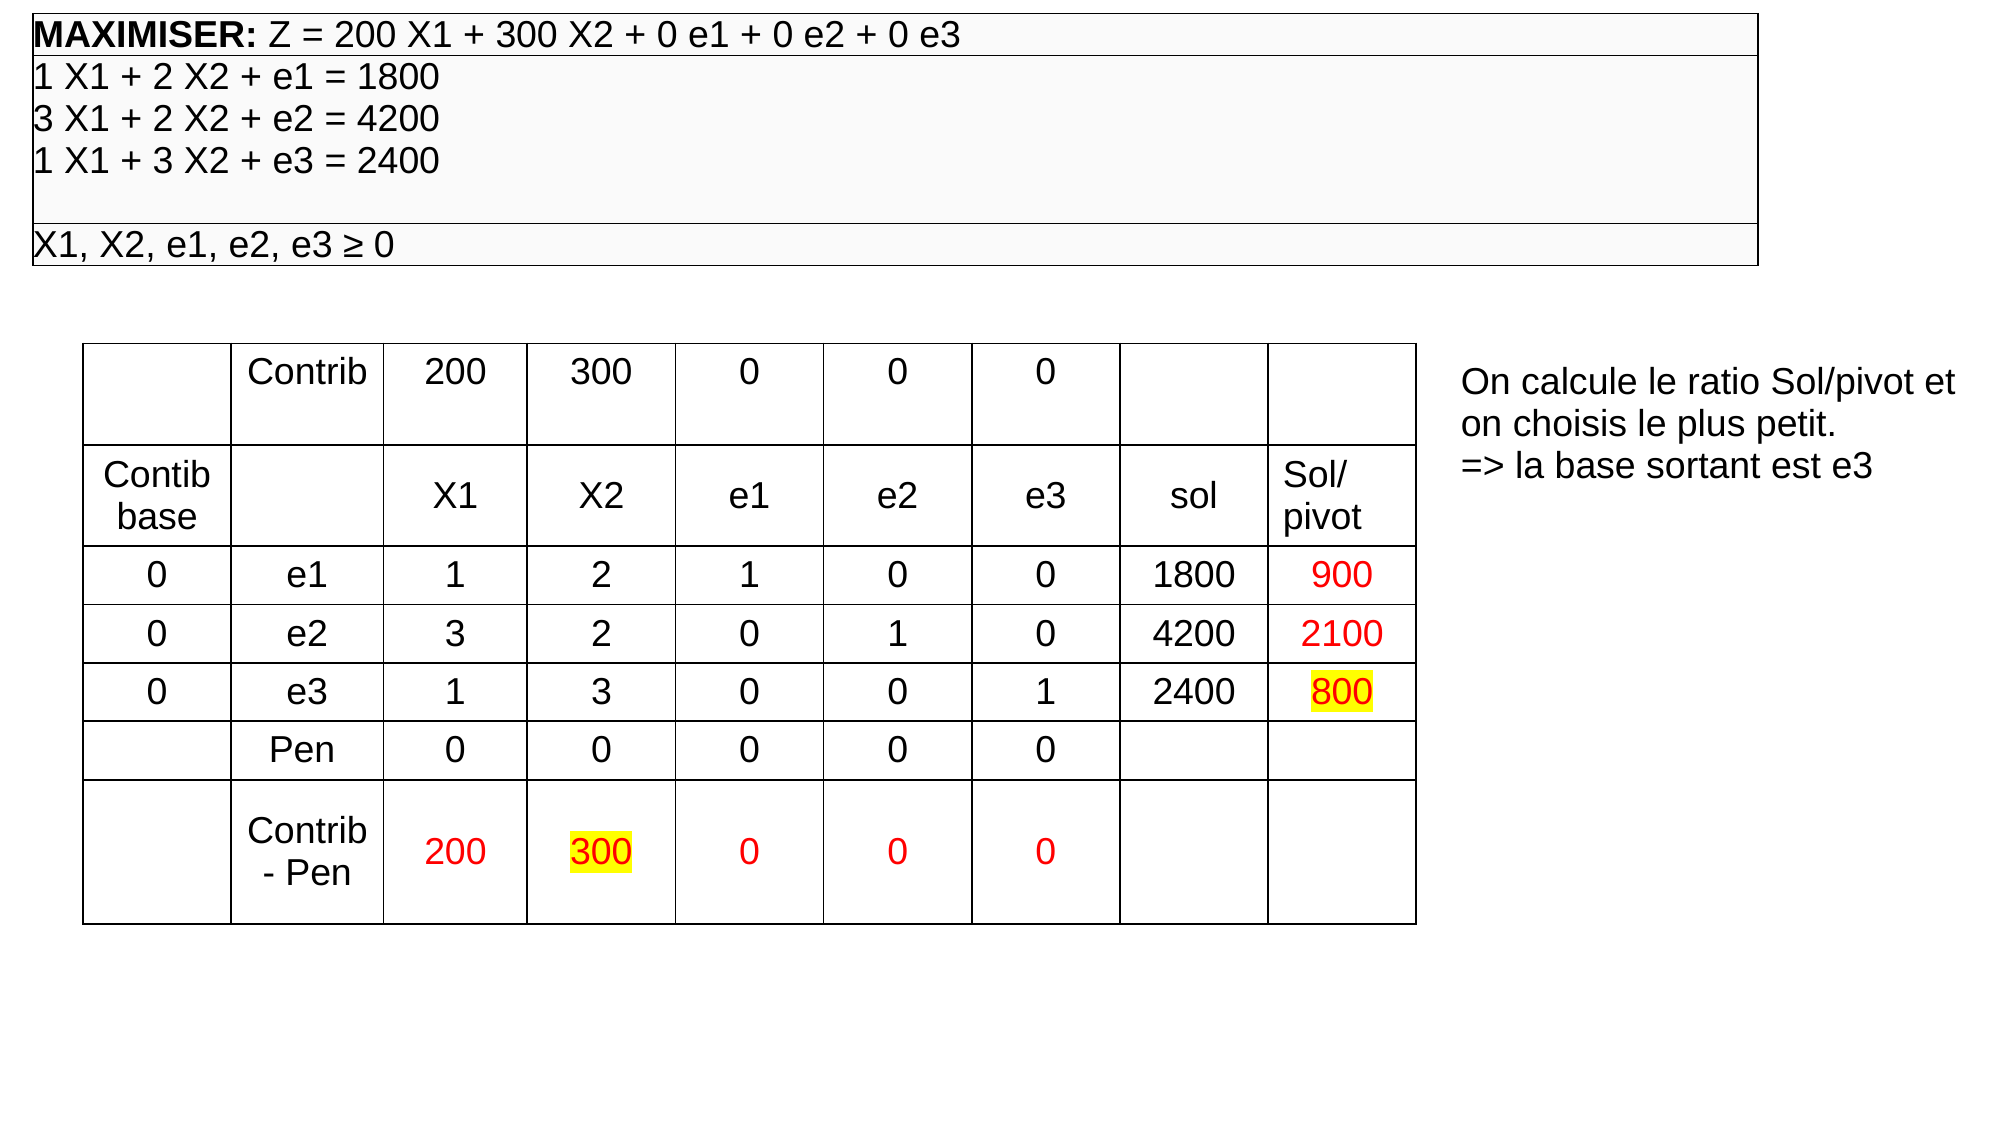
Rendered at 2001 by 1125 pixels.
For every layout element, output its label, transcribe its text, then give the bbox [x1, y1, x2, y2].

table_cell 1 [824, 605, 971, 662]
table_cell e1 [676, 446, 823, 545]
table_cell 200 [384, 781, 526, 923]
table_cell 0 [824, 722, 971, 779]
table_header 0 [973, 344, 1119, 444]
table_cell Contrib - Pen [232, 781, 383, 923]
table_header 0 [824, 344, 971, 444]
table_cell Sol/pivot [1269, 446, 1415, 545]
table_cell 900 [1269, 547, 1415, 604]
table_cell e3 [973, 446, 1119, 545]
table_cell X1 [384, 446, 526, 545]
table_cell Contib base [84, 446, 230, 545]
table_header [84, 344, 230, 444]
table_cell 0 [676, 605, 823, 662]
table_header Contrib [232, 344, 383, 444]
table_header 0 [676, 344, 823, 444]
table_cell 2100 [1269, 605, 1415, 662]
table_cell 0 [824, 664, 971, 720]
table_cell 3 [384, 605, 526, 662]
table_cell sol [1121, 446, 1267, 545]
table_header [1121, 344, 1267, 444]
table_cell 4200 [1121, 605, 1267, 662]
table_cell X2 [528, 446, 675, 545]
table_cell 0 [676, 664, 823, 720]
table_cell Pen [232, 722, 383, 779]
text_box On calcule le ratio Sol/pivot et on choisis le plus petit. => la base sortant est e3 [1446, 352, 1988, 901]
table_header 300 [528, 344, 675, 444]
table_cell 0 [973, 722, 1119, 779]
table_header [1269, 344, 1415, 444]
table_cell 0 [973, 547, 1119, 604]
table_cell 0 [676, 781, 823, 923]
table_cell X1, X2, e1, e2, e3 ≥ 0 [34, 224, 1757, 265]
table_cell [84, 722, 230, 779]
table_cell e2 [824, 446, 971, 545]
table_cell 2 [528, 605, 675, 662]
table_header MAXIMISER: Z = 200 X1 + 300 X2 + 0 e1 + 0 e2 + 0 e3 [34, 14, 1757, 55]
table_cell [1121, 781, 1267, 923]
table_cell e2 [232, 605, 383, 662]
table_cell 0 [824, 547, 971, 604]
table_cell 0 [384, 722, 526, 779]
table_cell 0 [973, 605, 1119, 662]
table_cell 2400 [1121, 664, 1267, 720]
table_cell 0 [84, 547, 230, 604]
table_cell e3 [232, 664, 383, 720]
table_cell [232, 446, 383, 545]
table_cell 0 [528, 722, 675, 779]
table_cell [1269, 781, 1415, 923]
table_cell [1269, 722, 1415, 779]
table_cell 1 [384, 547, 526, 604]
table_cell [84, 781, 230, 923]
table_cell 0 [84, 664, 230, 720]
table_cell 0 [824, 781, 971, 923]
table_cell 3 [528, 664, 675, 720]
table_cell 300 [528, 781, 675, 923]
table_cell 0 [973, 781, 1119, 923]
table_cell 0 [676, 722, 823, 779]
table_cell 1800 [1121, 547, 1267, 604]
table_cell 1 X1 + 2 X2 + e1 = 1800 3 X1 + 2 X2 + e2 = 4200 1 X1 + 3 X2 + e3 = 2400 [34, 56, 1757, 223]
table_cell 0 [84, 605, 230, 662]
table_cell e1 [232, 547, 383, 604]
table_cell 1 [676, 547, 823, 604]
table_header 200 [384, 344, 526, 444]
table_cell 1 [384, 664, 526, 720]
table_cell 2 [528, 547, 675, 604]
table_cell [1121, 722, 1267, 779]
table_cell 1 [973, 664, 1119, 720]
table_cell 800 [1269, 664, 1415, 720]
